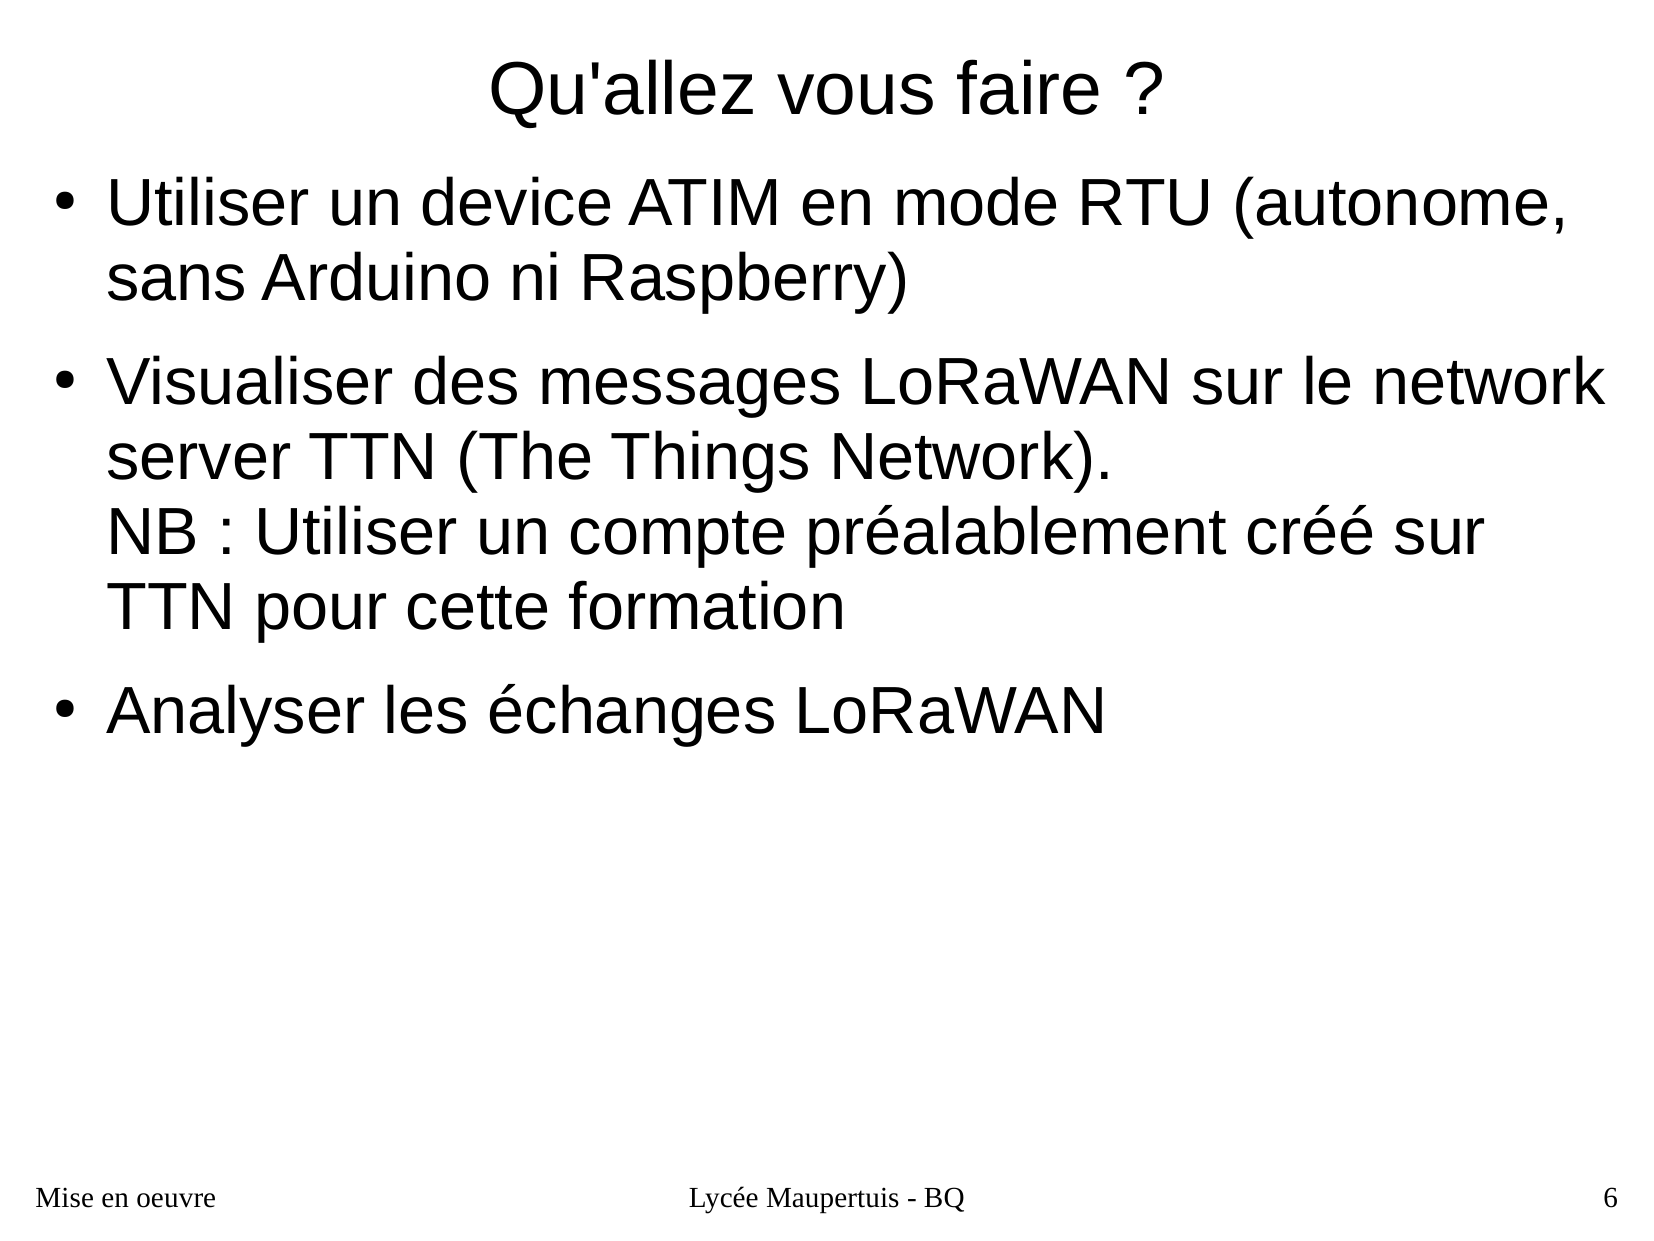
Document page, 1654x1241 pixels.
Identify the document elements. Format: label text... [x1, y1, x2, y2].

title Qu'allez vous faire ? [35, 35, 1619, 142]
list Utiliser un device ATIM en mode RTU (autonome, sans Arduino ni Raspberry) Visualiser des messages LoRaWAN sur le network server TTN (The Things Network). NB : Utiliser un compte préalablement créé sur TTN pour cette formation Analyser les échanges LoRaWAN [35, 165, 1619, 1170]
